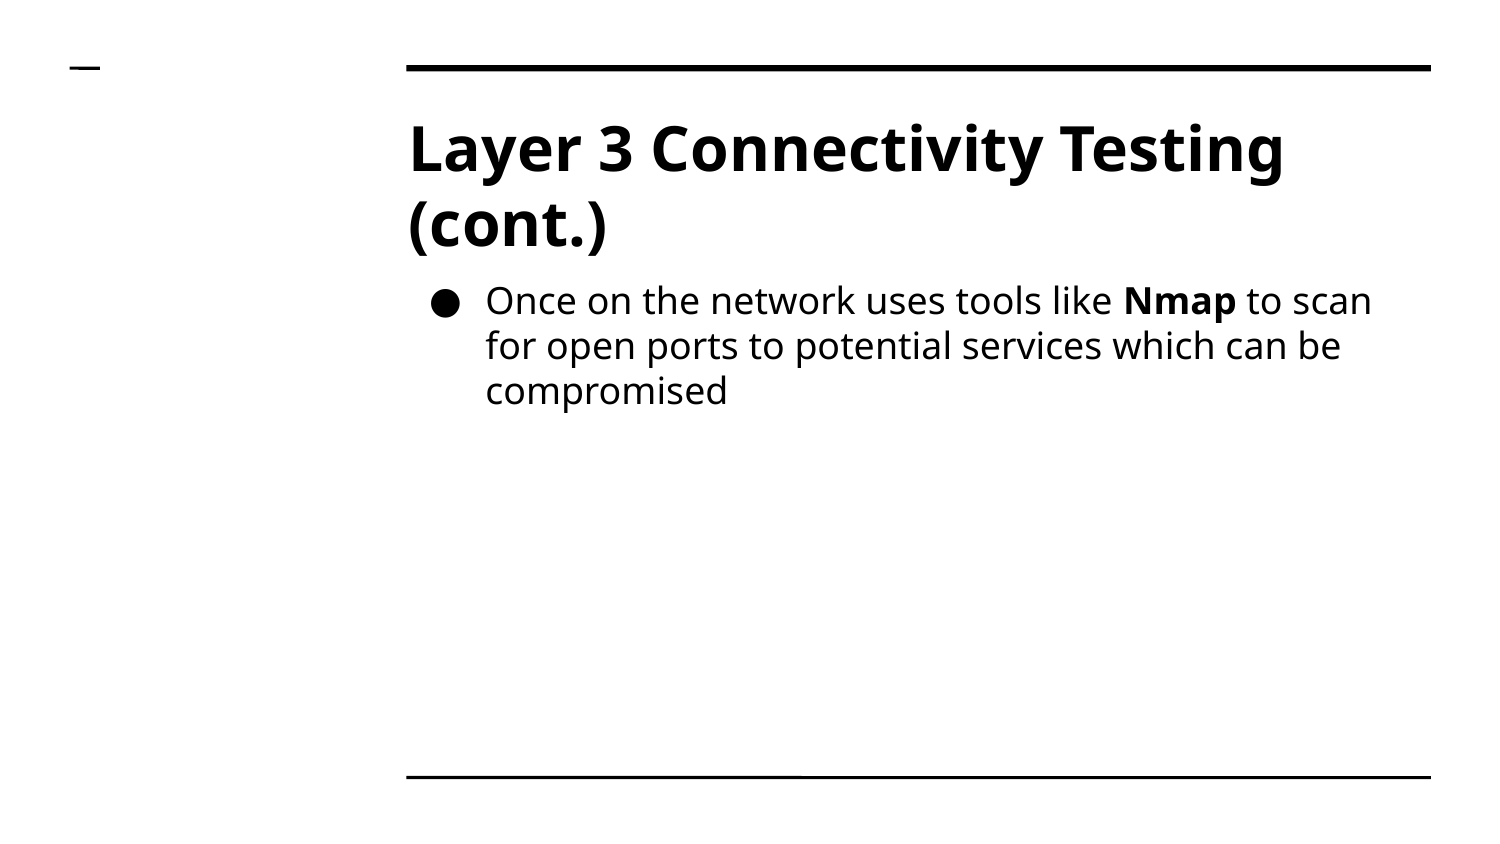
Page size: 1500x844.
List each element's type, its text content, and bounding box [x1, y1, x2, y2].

list Once on the network uses tools like Nmap to scan for open ports to potential services which can be compromised [395, 261, 1433, 755]
title Layer 3 Connectivity Testing (cont.) [393, 94, 1431, 199]
